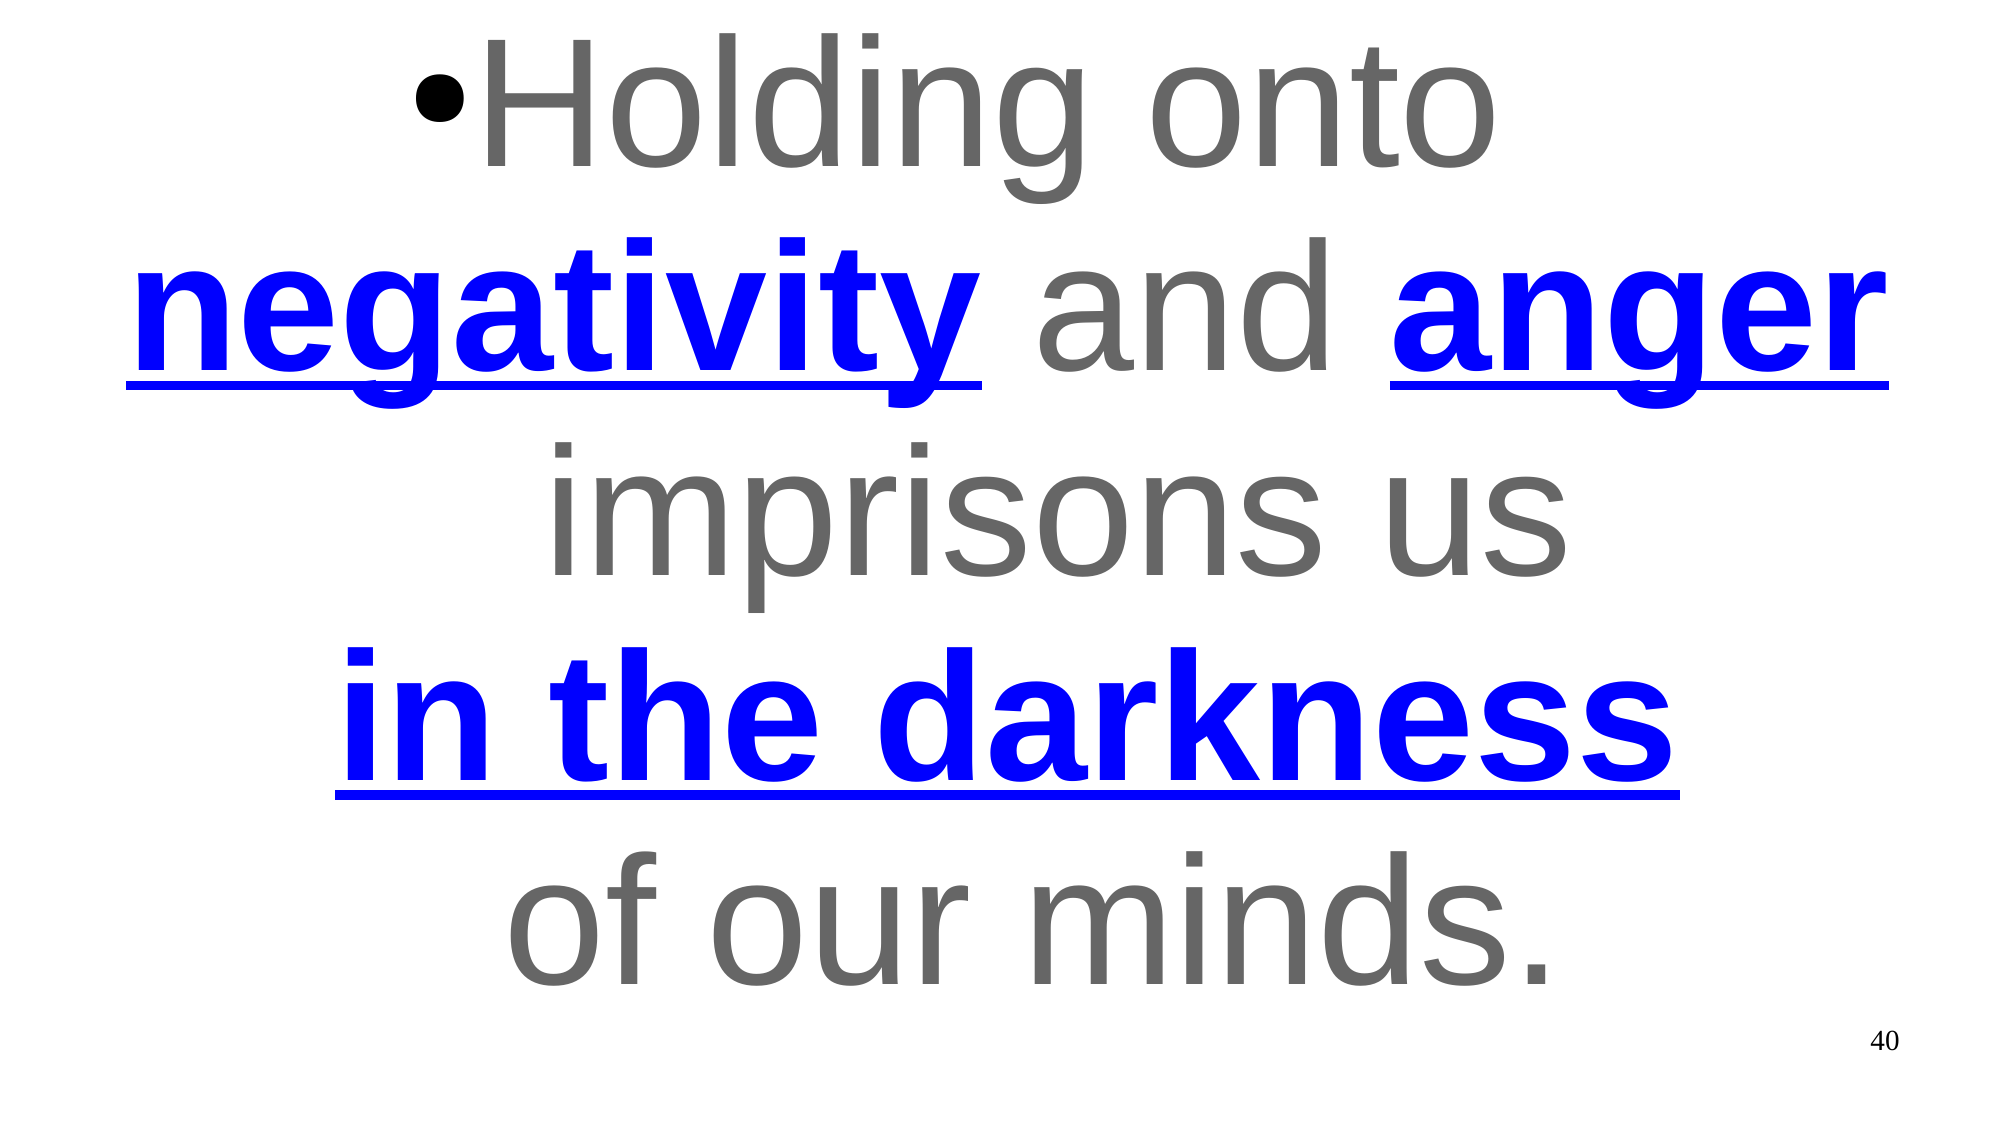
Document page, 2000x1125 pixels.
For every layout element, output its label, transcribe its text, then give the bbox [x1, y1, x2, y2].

list Holding onto negativity and anger imprisons us in the darkness of our minds. [0, 0, 1996, 1123]
